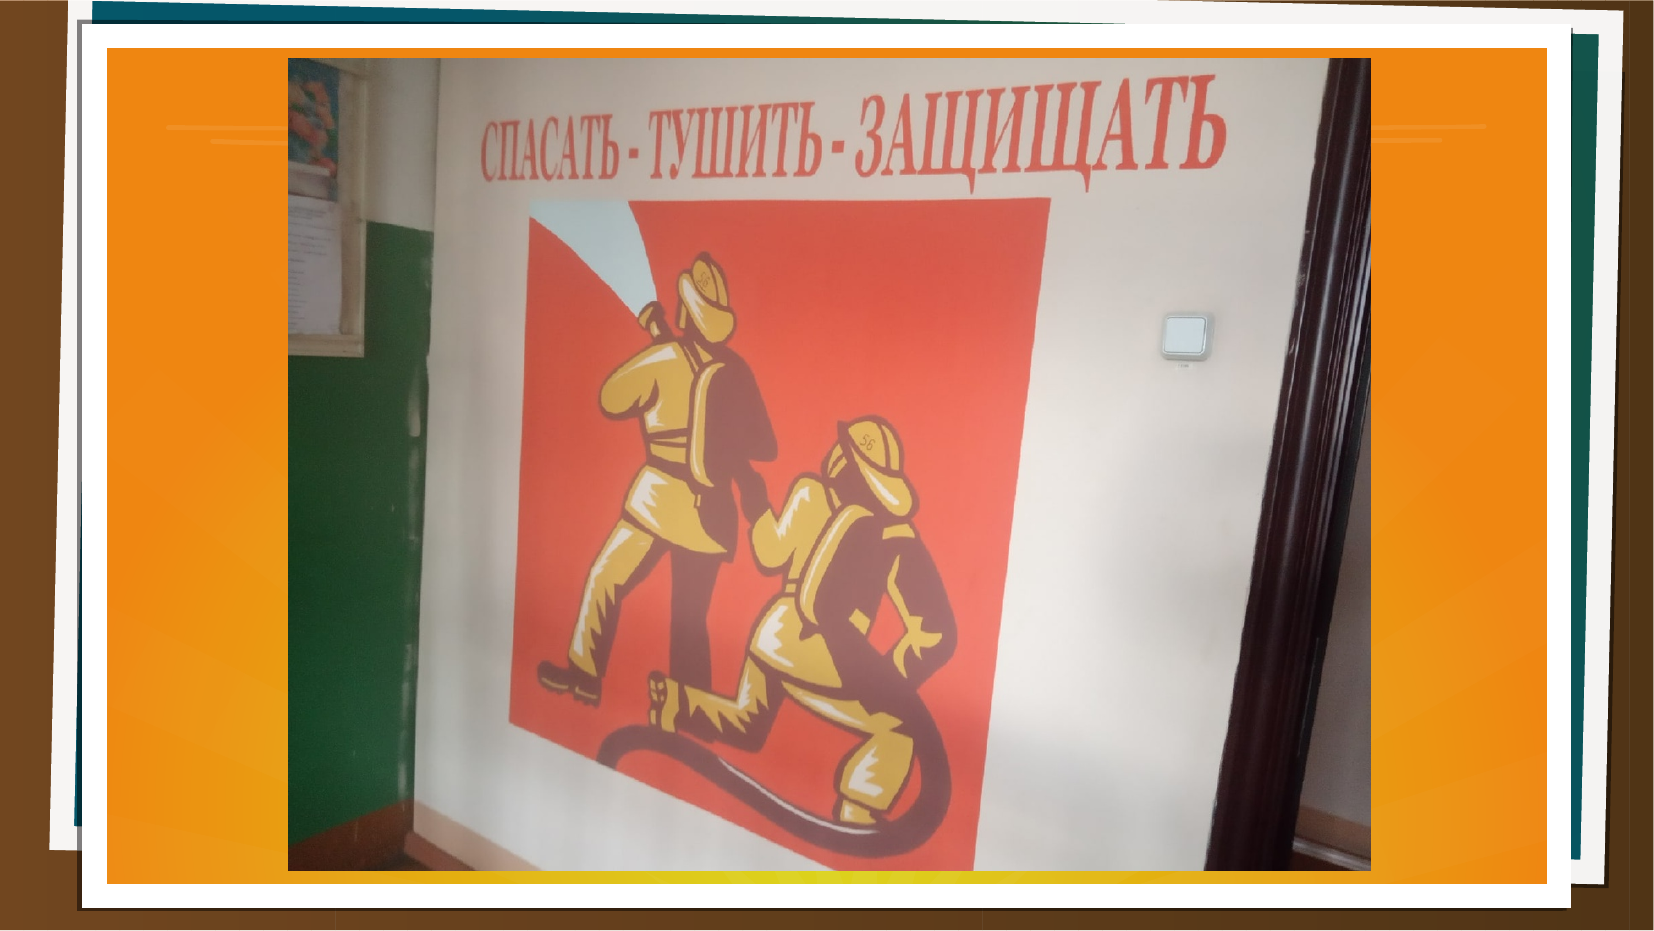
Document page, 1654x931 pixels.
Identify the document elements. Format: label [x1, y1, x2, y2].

picture [288, 58, 1371, 871]
